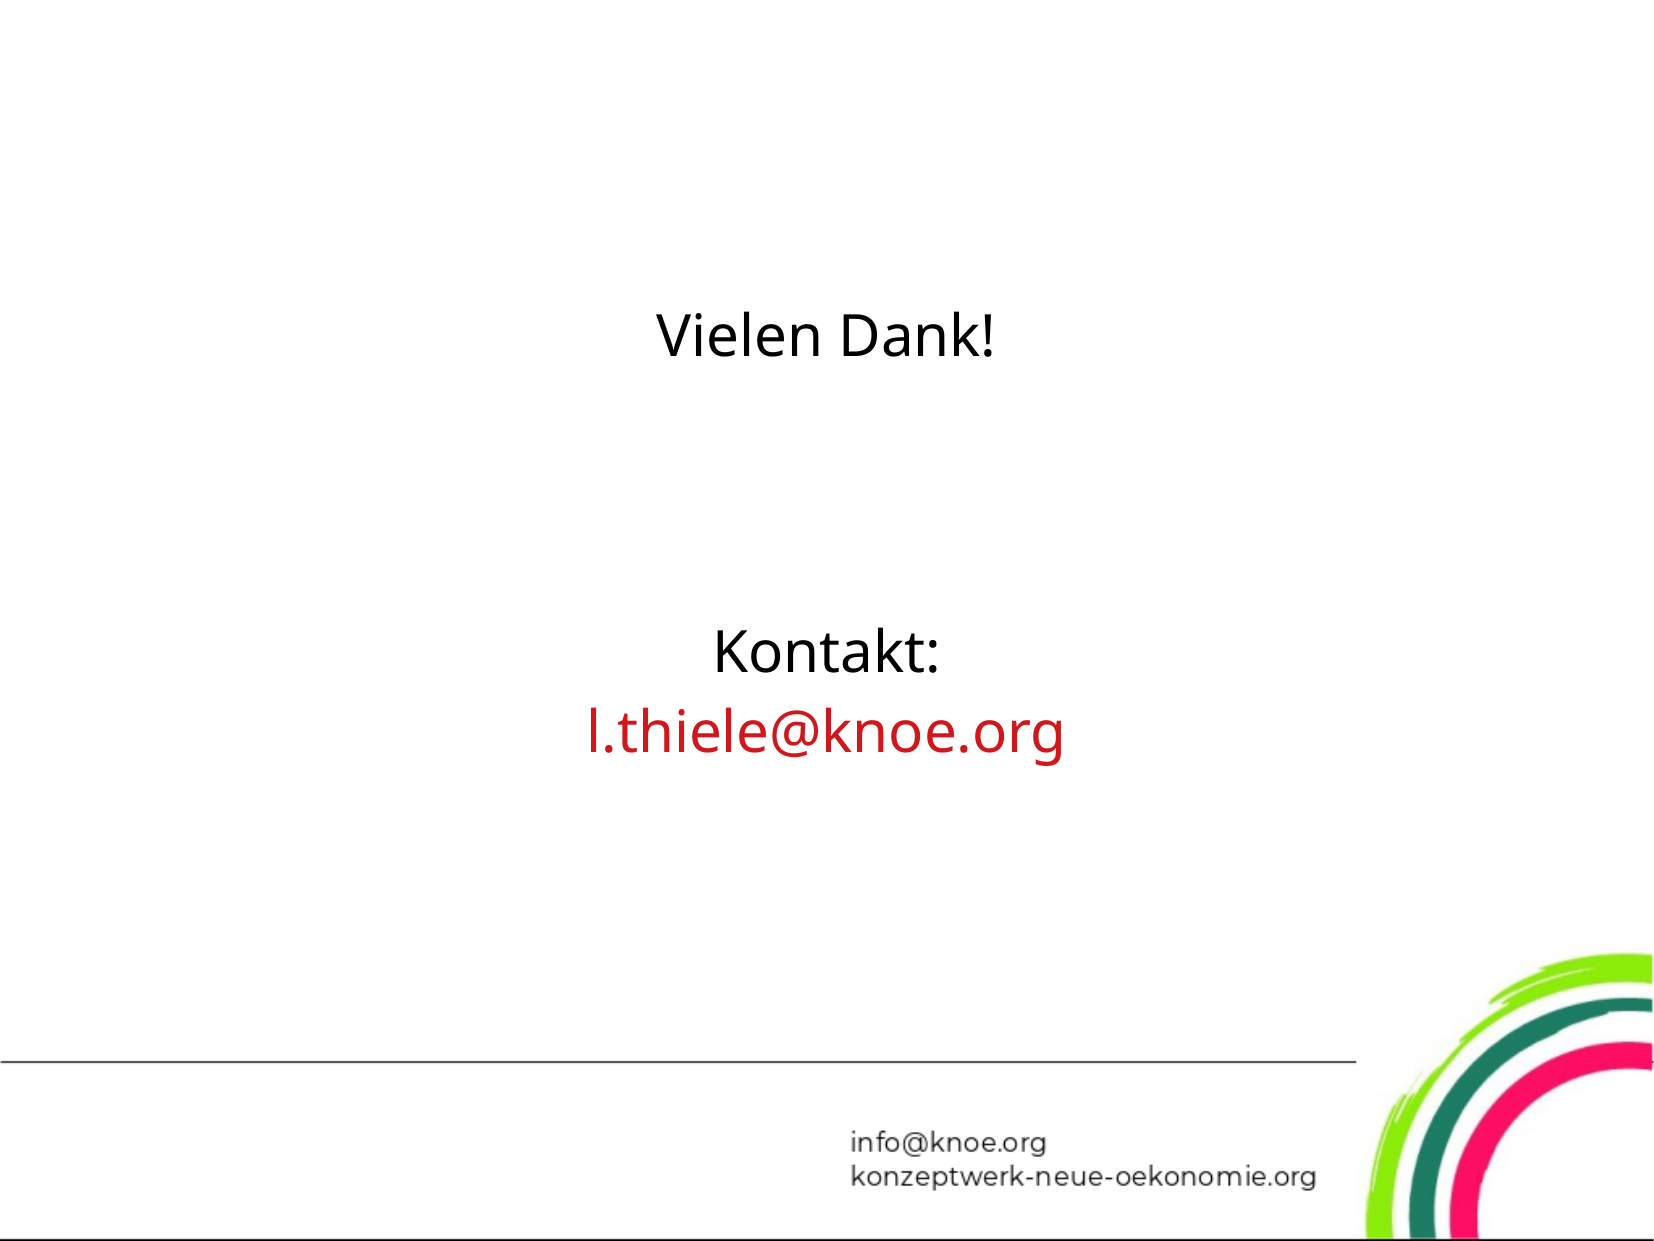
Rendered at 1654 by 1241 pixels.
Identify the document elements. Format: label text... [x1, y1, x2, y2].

text_box Vielen Dank! Kontakt: l.thiele@knoe.org [118, 118, 1536, 945]
picture [0, 0, 1654, 1241]
